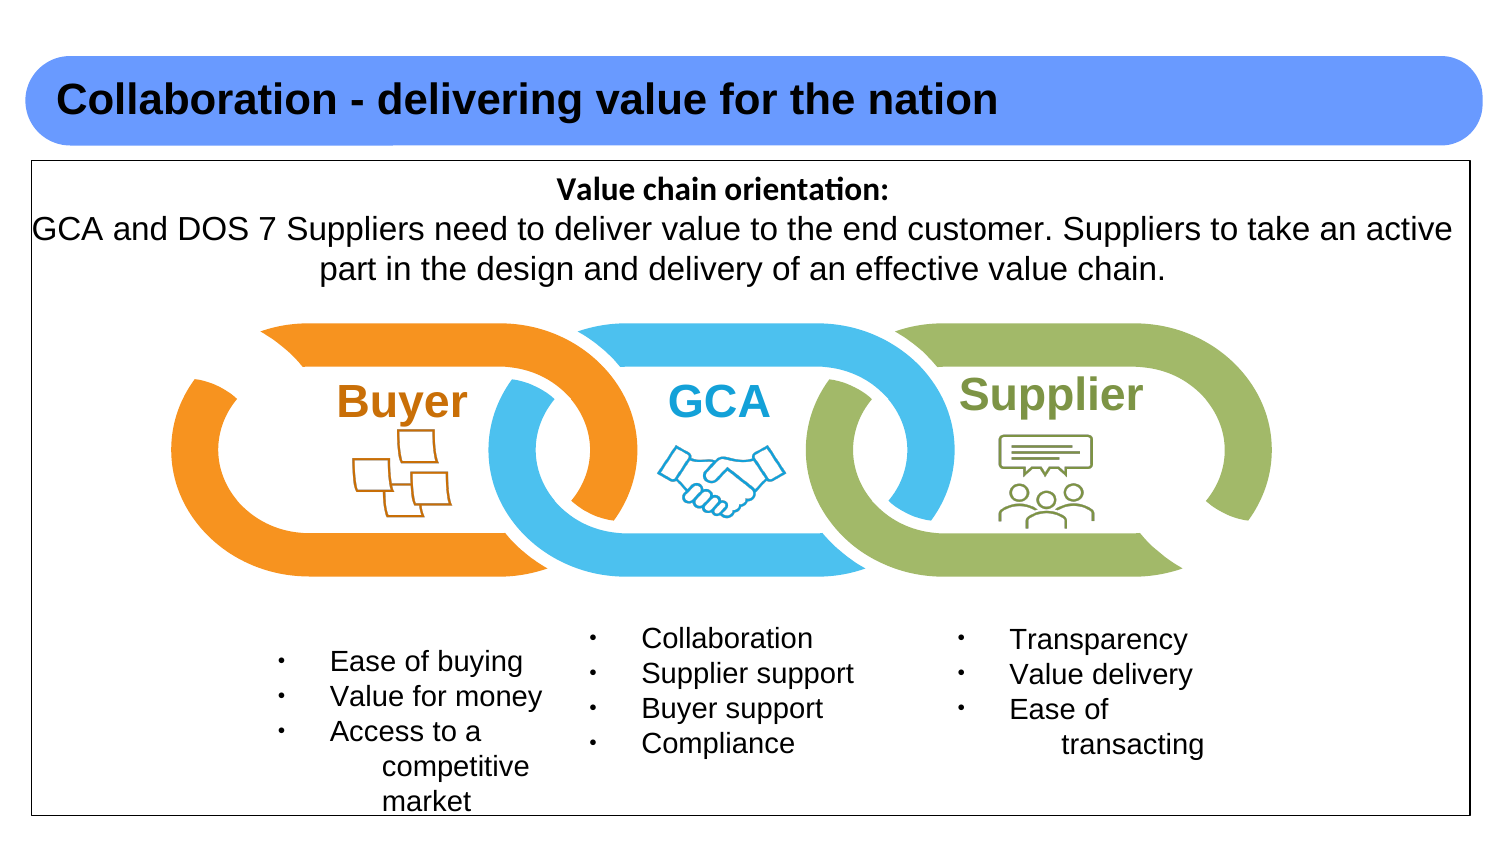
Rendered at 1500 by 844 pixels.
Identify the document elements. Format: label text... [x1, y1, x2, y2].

picture [654, 434, 789, 545]
picture [344, 434, 460, 526]
text_box Supplier [891, 356, 1211, 427]
text_box [888, 427, 955, 521]
picture [983, 427, 1107, 539]
title Collaboration - delivering value for the nation [55, 70, 1456, 137]
text_box [260, 323, 638, 521]
text_box GCA [627, 363, 812, 434]
text_box [488, 434, 857, 563]
text_box [171, 379, 543, 577]
text_box [894, 323, 1272, 521]
text_box Value chain orientation: GCA and DOS 7 Suppliers need to deliver value to the end customer. Suppliers to take an active part in the design and delivery of an effective value chain. [31, 160, 1470, 816]
text_box Transparency Value delivery Ease of transacting [957, 600, 1231, 780]
text_box Ease of buying Value for money Access to a competitive market [231, 600, 545, 793]
text_box Buyer [253, 363, 552, 434]
text_box [805, 379, 1183, 577]
text_box [577, 323, 909, 403]
text_box Collaboration Supplier support Buyer support Compliance [543, 563, 957, 780]
